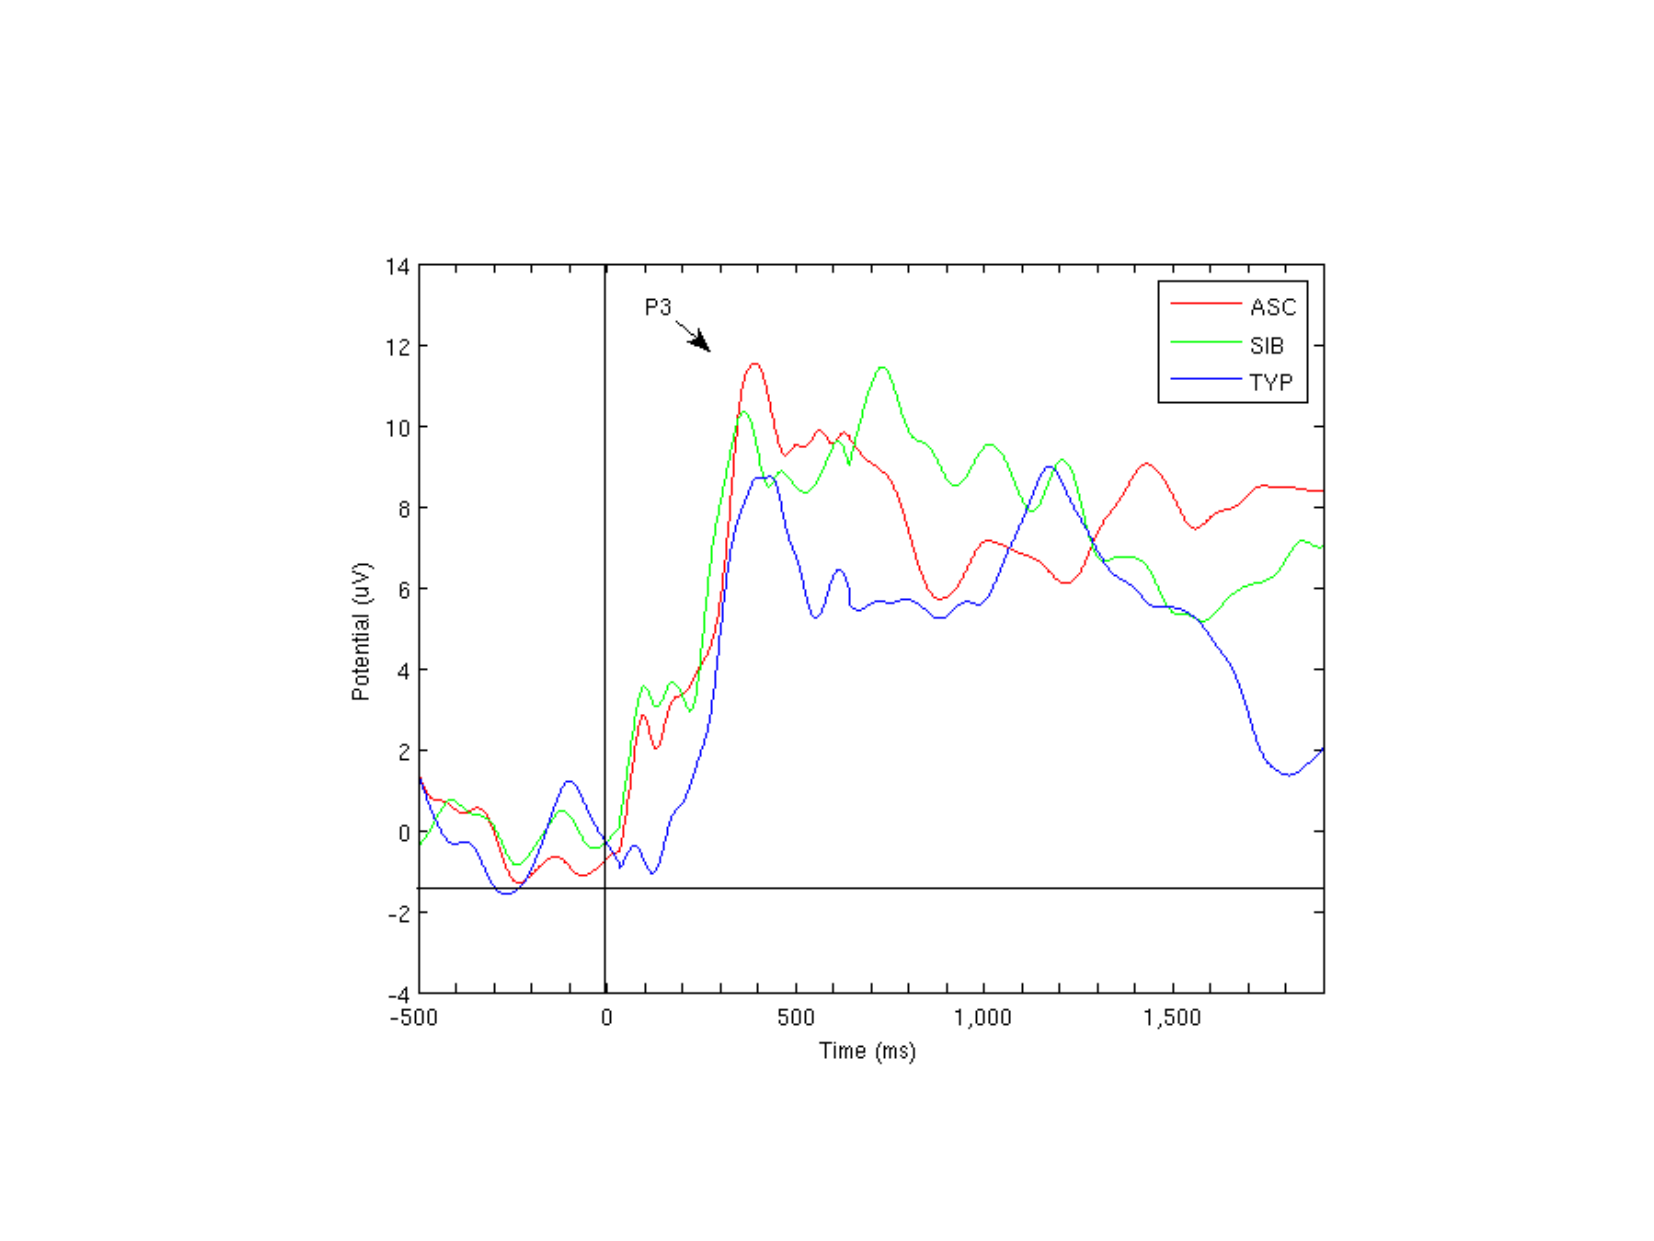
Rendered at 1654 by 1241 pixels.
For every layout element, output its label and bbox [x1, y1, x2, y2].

picture [266, 196, 1434, 1092]
